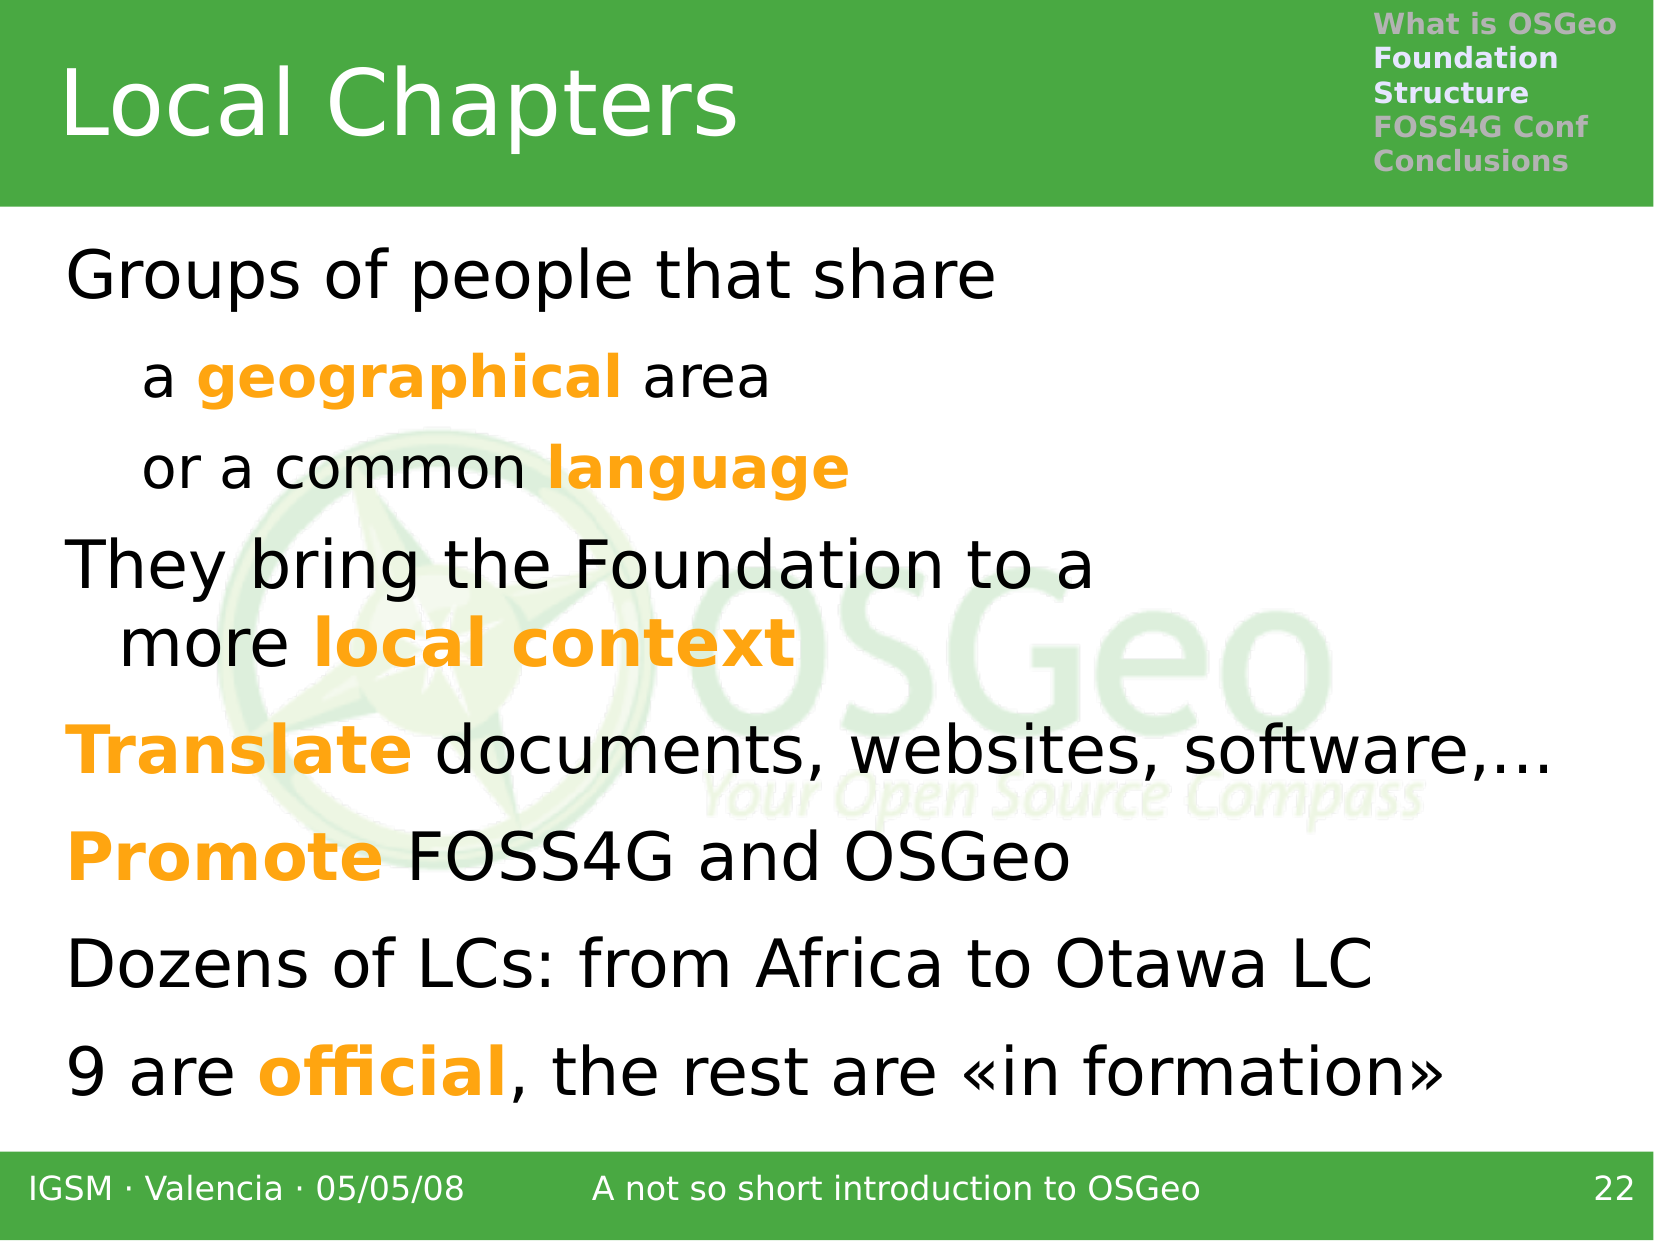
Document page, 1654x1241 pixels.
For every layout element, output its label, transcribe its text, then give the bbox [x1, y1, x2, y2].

text_box What is OSGeo Foundation Structure FOSS4G Conf Conclusions [1358, 0, 1654, 207]
title Local Chapters [59, 29, 1358, 178]
list Groups of people that share a geographical area or a common language They bring the Foundation to a more local context Translate documents, websites, software,... Promote FOSS4G and OSGeo Dozens of LCs: from Africa to Otawa LC 9 are official, the rest are «in formation» [47, 236, 1625, 1112]
